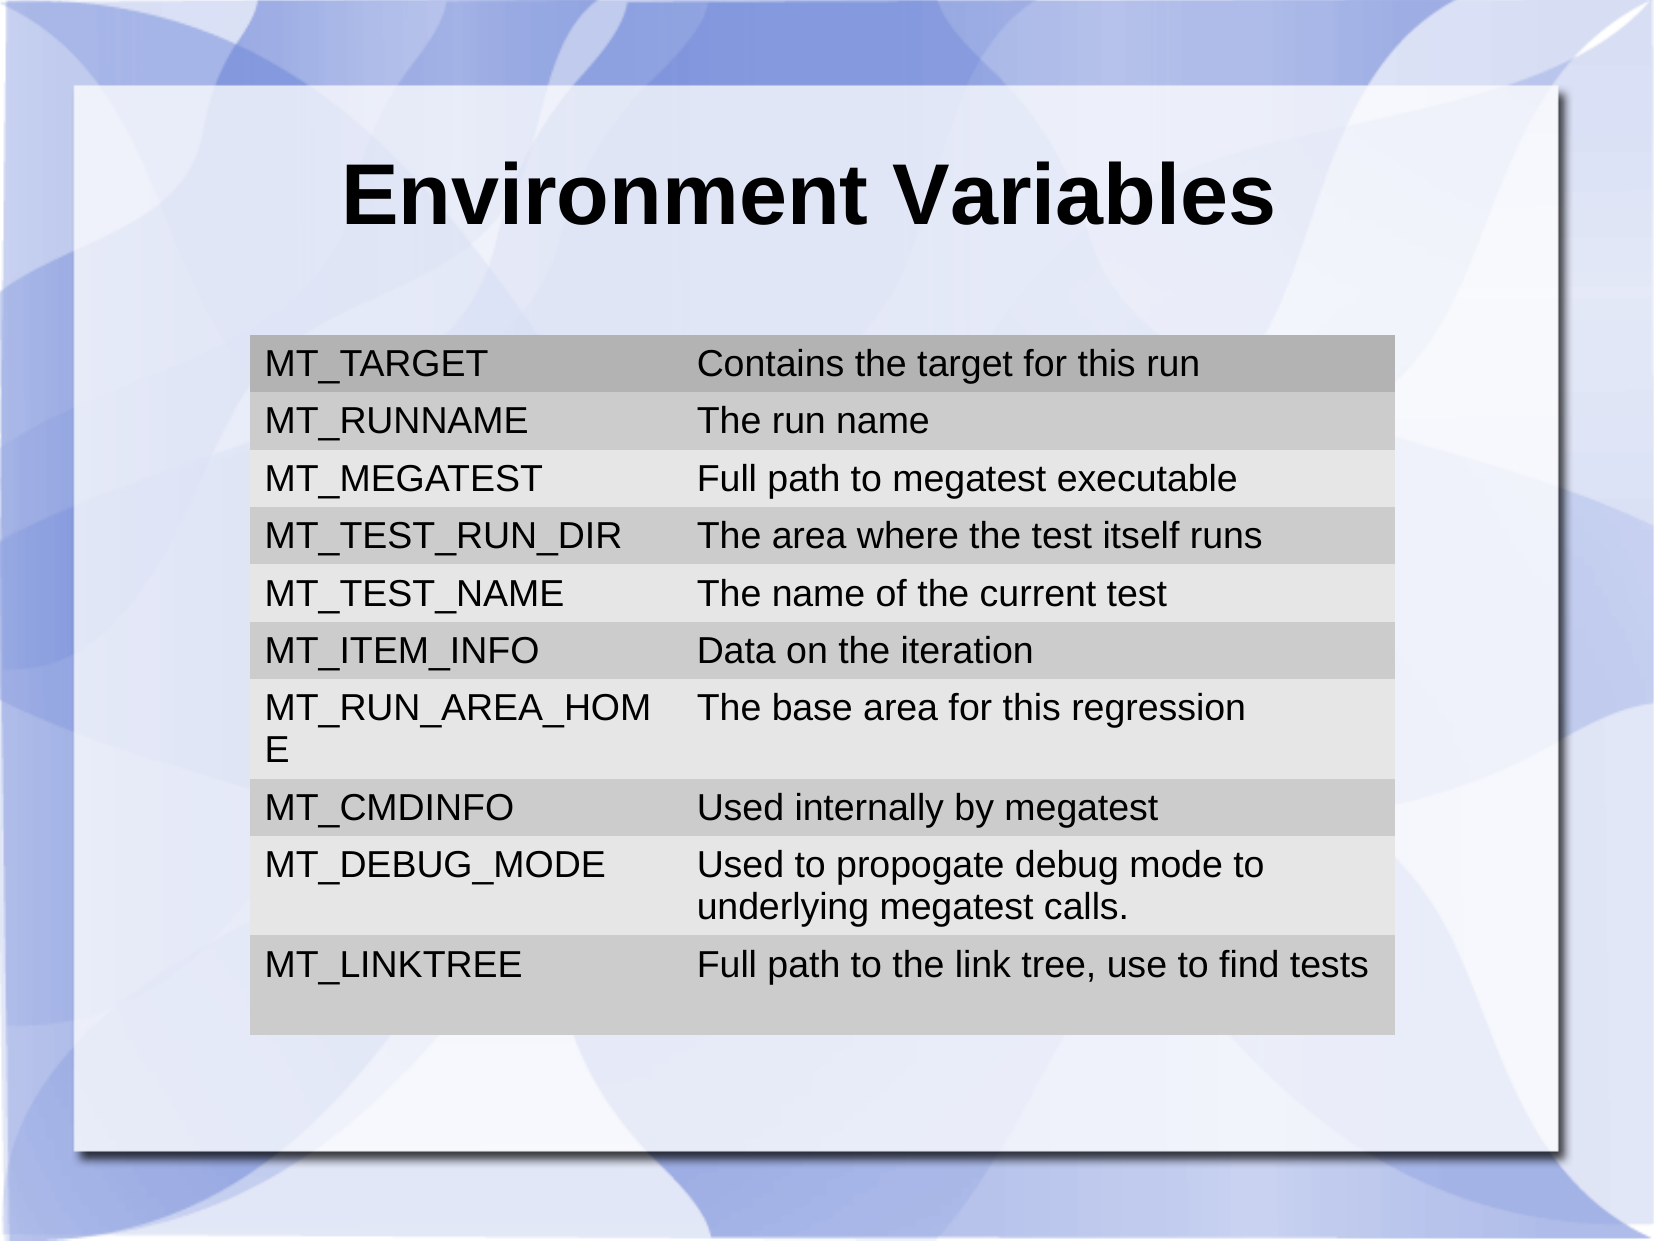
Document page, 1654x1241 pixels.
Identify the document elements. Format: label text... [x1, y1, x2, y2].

title Environment Variables [82, 98, 1536, 291]
table_cell The area where the test itself runs [682, 507, 1395, 564]
table_header MT_TARGET [250, 335, 682, 392]
table_cell MT_LINKTREE [250, 935, 682, 1035]
table_cell MT_DEBUG_MODE [250, 836, 682, 935]
picture [0, 0, 1654, 1241]
table_cell The base area for this regression [682, 679, 1395, 779]
table_cell Full path to megatest executable [682, 450, 1395, 507]
table_cell Used to propogate debug mode to underlying megatest calls. [682, 836, 1395, 935]
table_cell Data on the iteration [682, 622, 1395, 679]
table_cell Used internally by megatest [682, 779, 1395, 836]
table_cell Full path to the link tree, use to find tests [682, 935, 1395, 1035]
table_cell MT_MEGATEST [250, 450, 682, 507]
table_cell The run name [682, 392, 1395, 450]
table_cell The name of the current test [682, 564, 1395, 622]
table_cell MT_TEST_RUN_DIR [250, 507, 682, 564]
table_cell MT_CMDINFO [250, 779, 682, 836]
table_cell MT_TEST_NAME [250, 564, 682, 622]
table_header Contains the target for this run [682, 335, 1395, 392]
table_cell MT_RUN_AREA_HOME [250, 679, 682, 779]
table_cell MT_ITEM_INFO [250, 622, 682, 679]
table_cell MT_RUNNAME [250, 392, 682, 450]
